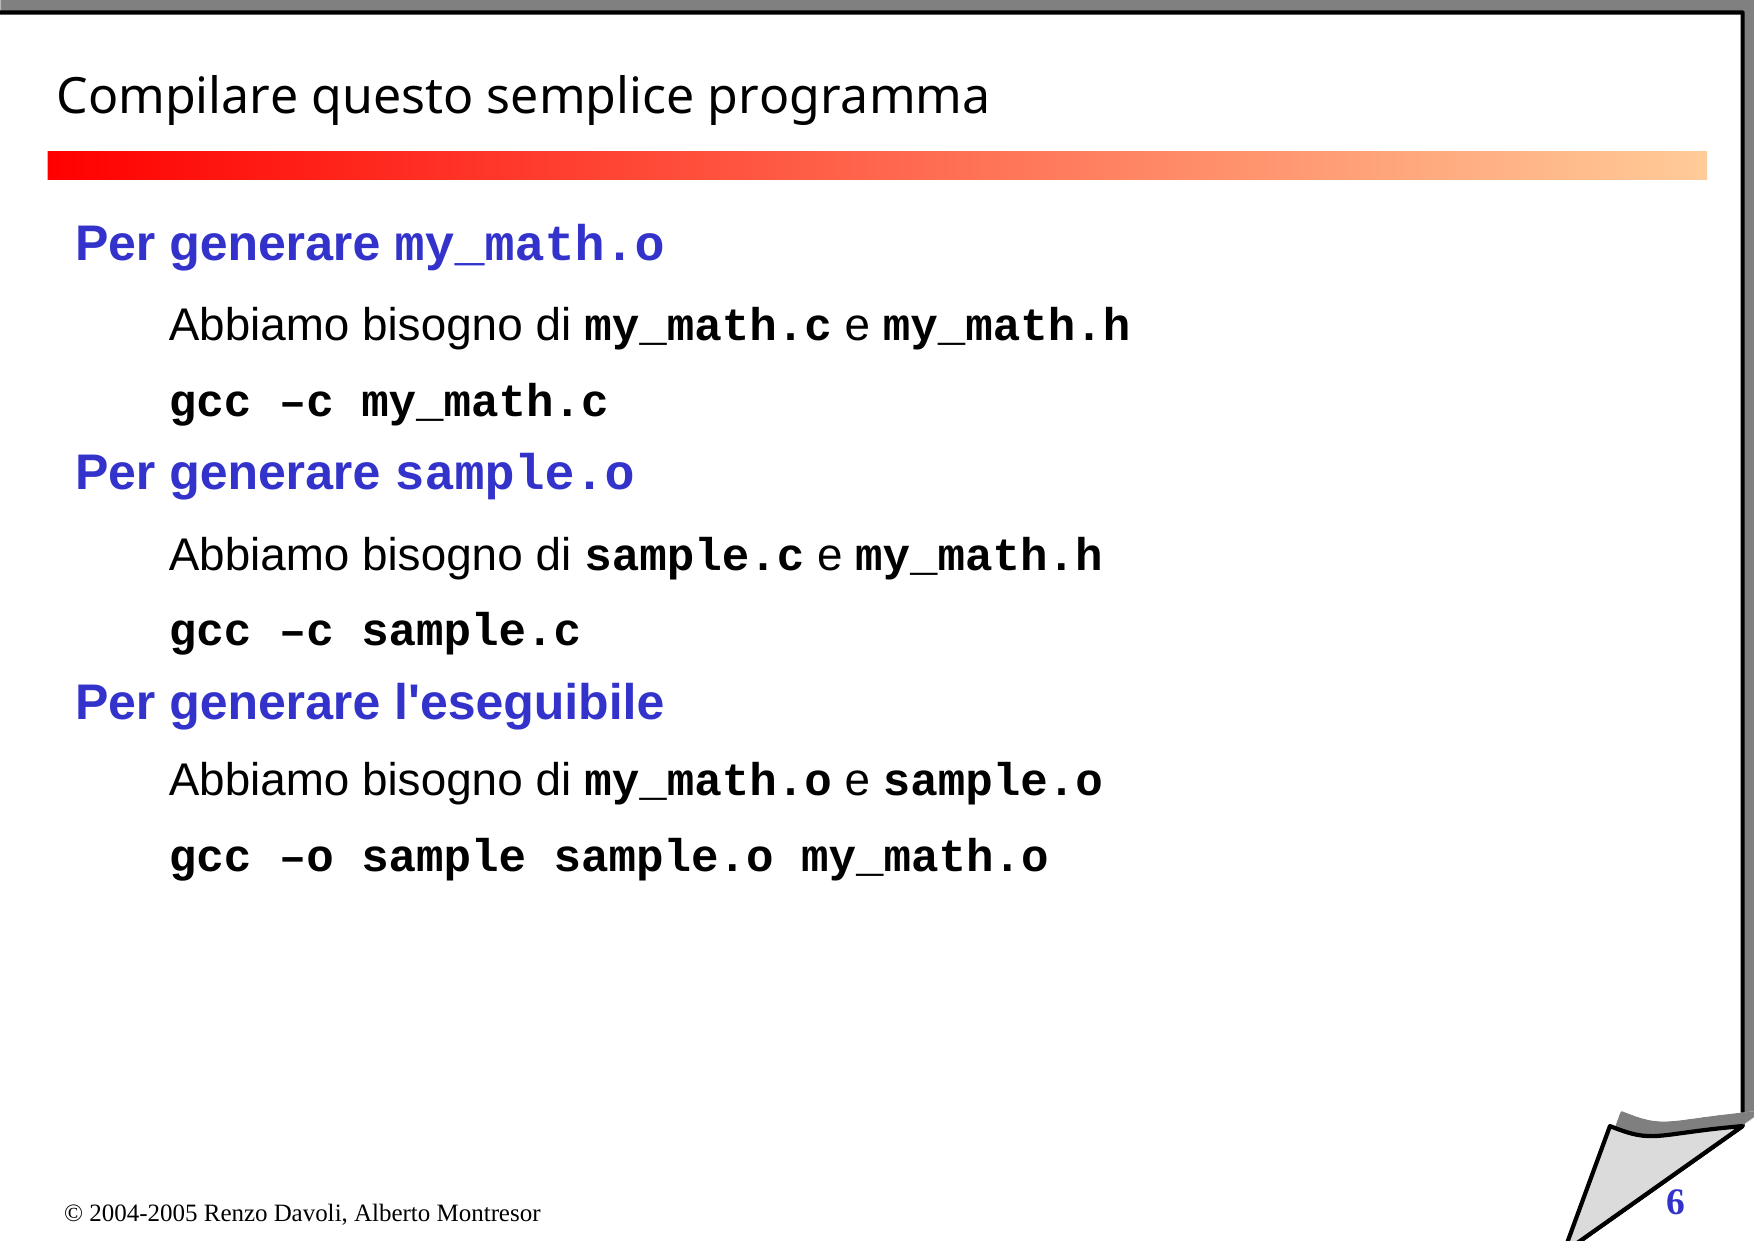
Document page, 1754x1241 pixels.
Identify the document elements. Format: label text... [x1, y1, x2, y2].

title Compilare questo semplice programma [40, 40, 1714, 153]
list Per generare my_math.o Abbiamo bisogno di my_math.c e my_math.h gcc –c my_math.c Per generare sample.o Abbiamo bisogno di sample.c e my_math.h gcc –c sample.c Per generare l'eseguibile Abbiamo bisogno di my_math.o e sample.o gcc –o sample sample.o my_math.o [58, 206, 1696, 1128]
